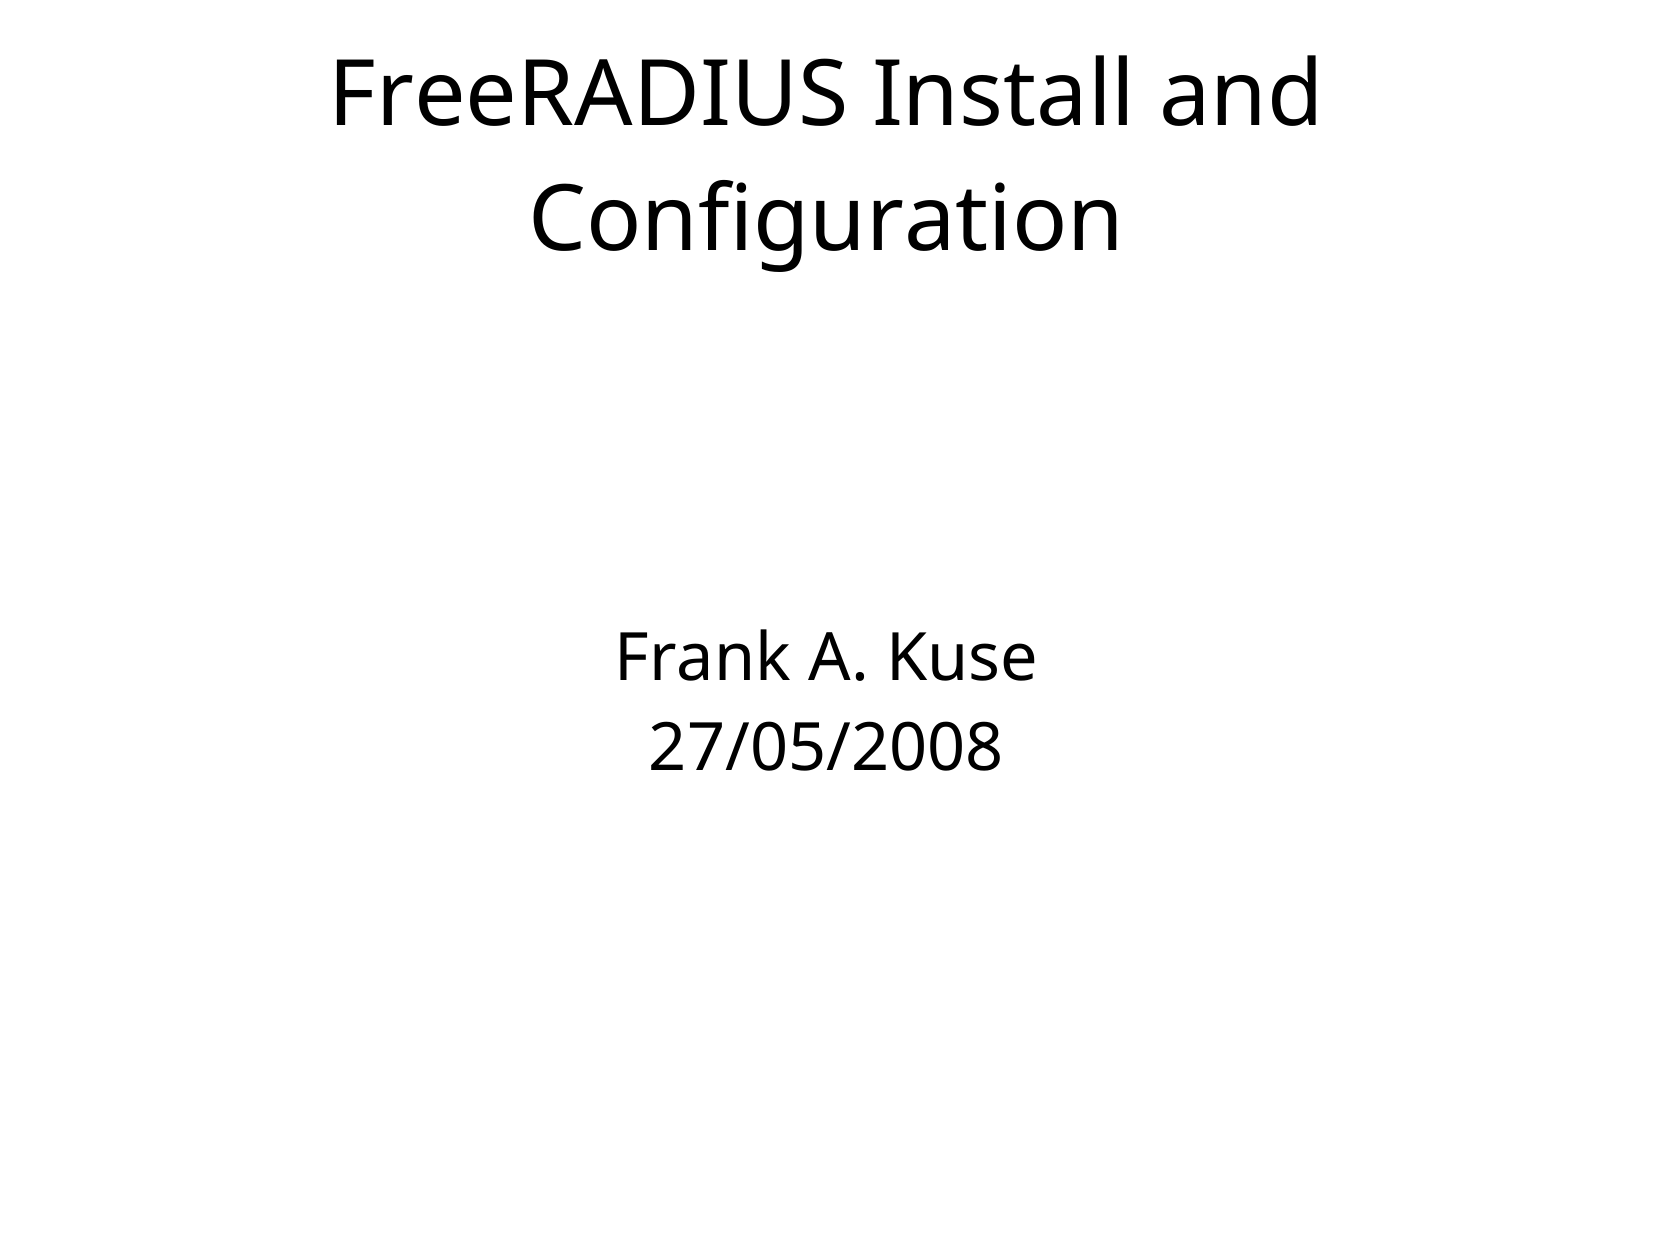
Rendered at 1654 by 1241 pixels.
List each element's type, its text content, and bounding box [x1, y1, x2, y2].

subtitle Frank A. Kuse 27/05/2008 [82, 290, 1571, 1109]
title FreeRADIUS Install and Configuration [82, 56, 1571, 250]
